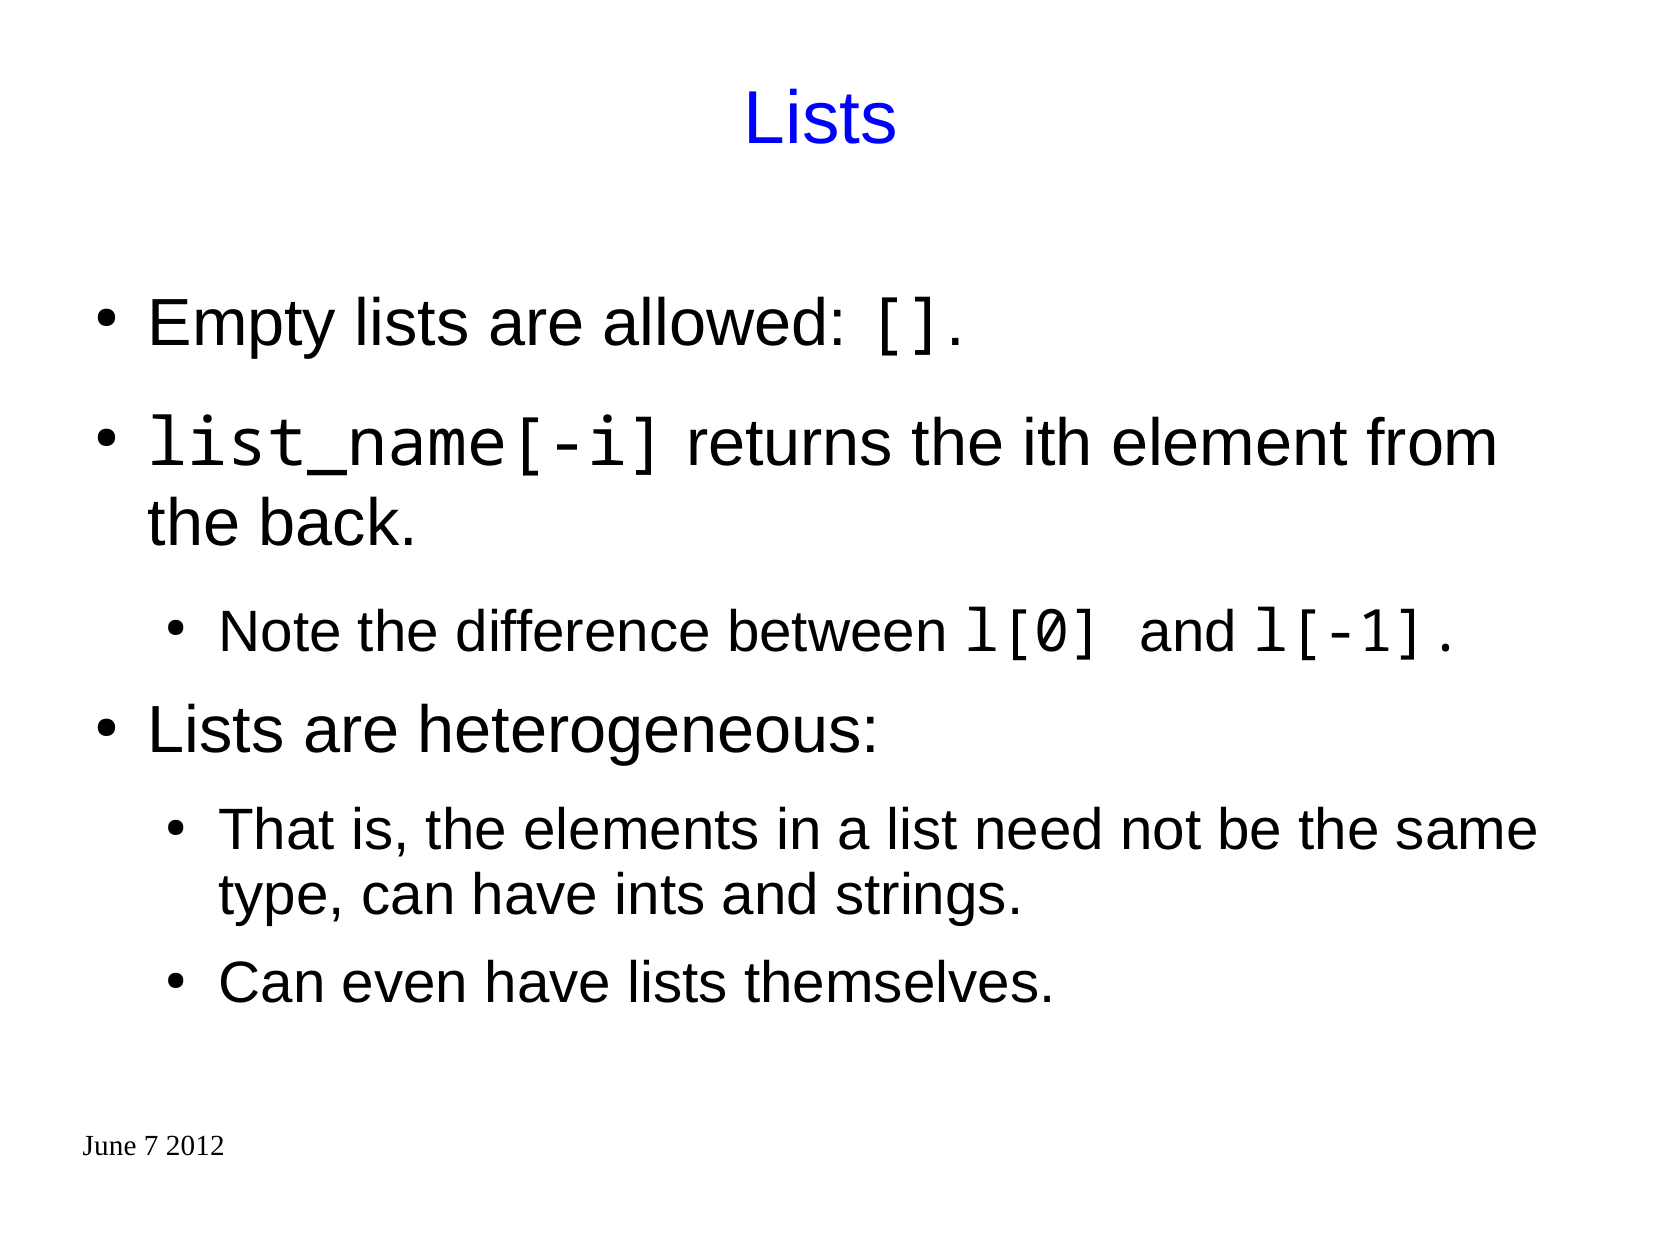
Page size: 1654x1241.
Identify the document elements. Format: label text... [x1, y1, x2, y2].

list Empty lists are allowed: []. list_name[-i] returns the ith element from the back. Note the difference between l[0] and l[-1]. Lists are heterogeneous: That is, the elements in a list need not be the same type, can have ints and strings. Can even have lists themselves. [76, 274, 1565, 1093]
title Lists [76, 58, 1565, 178]
